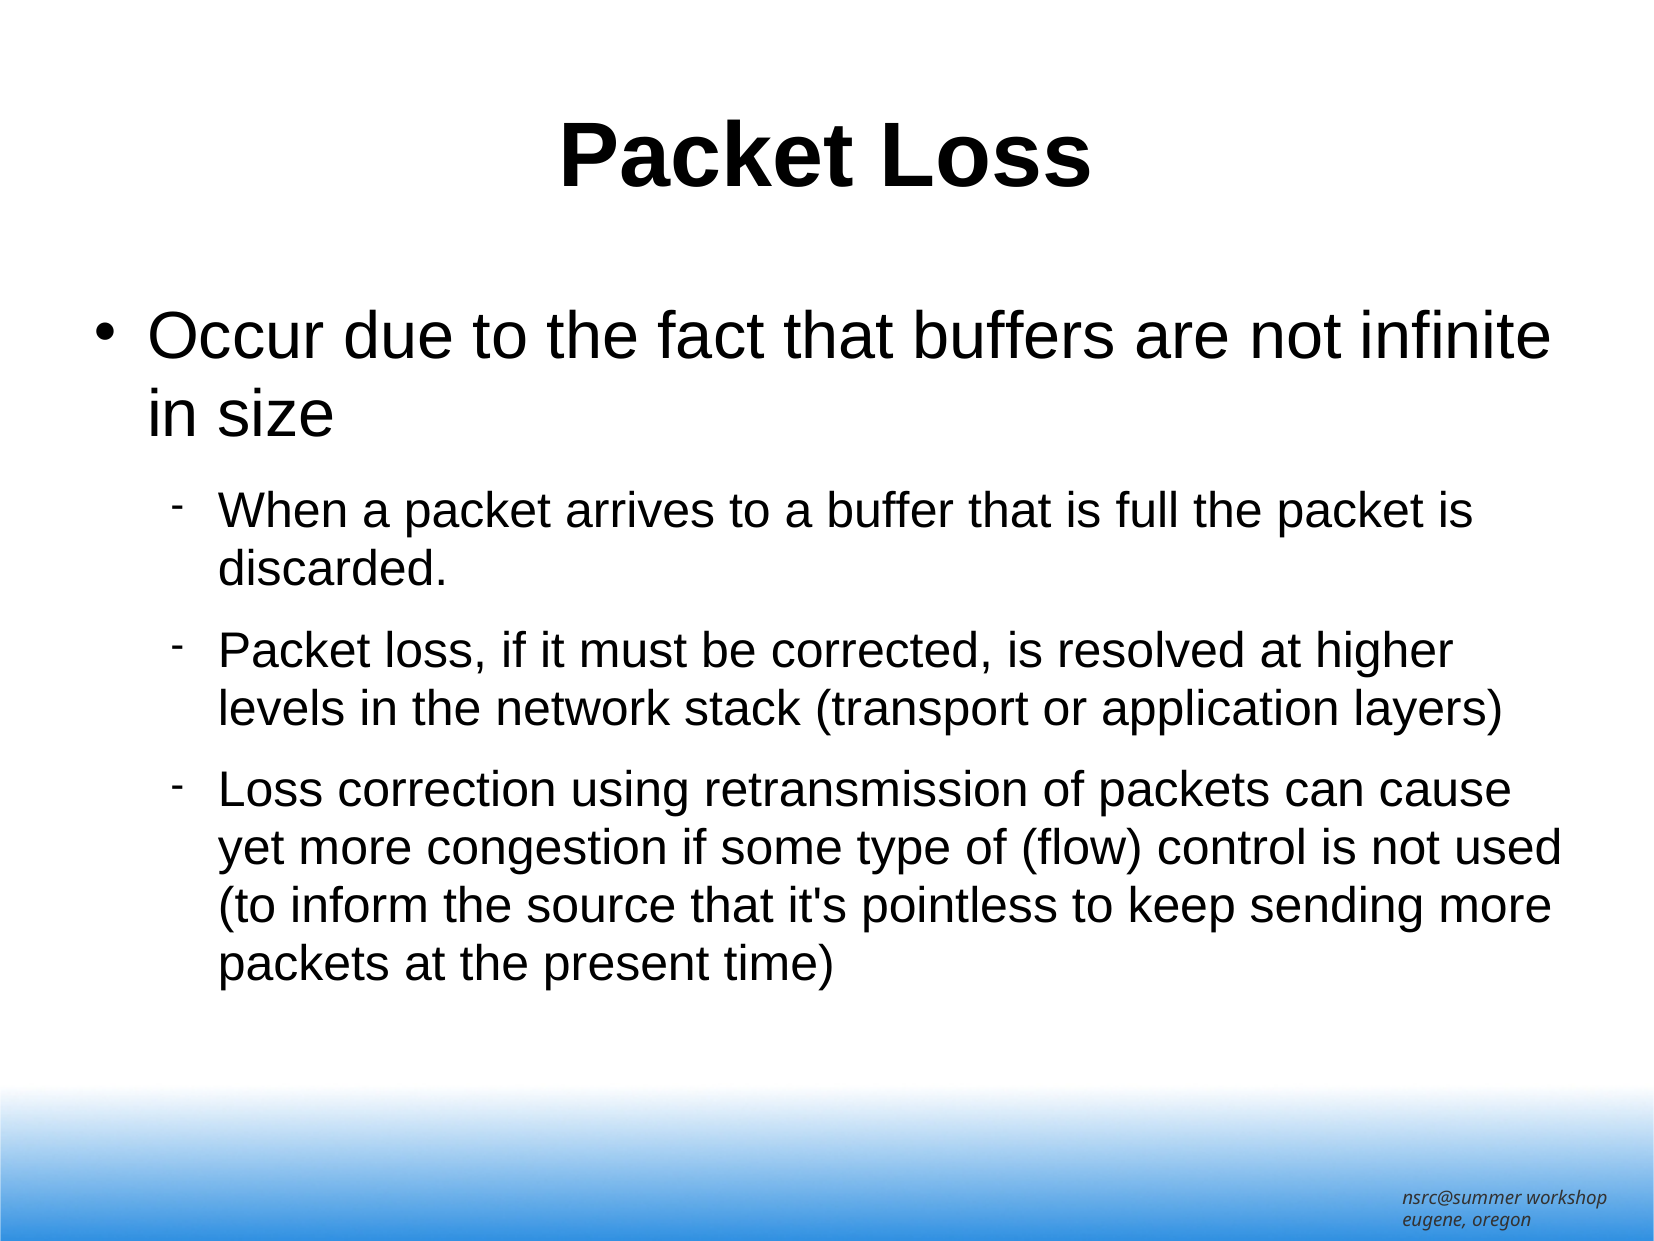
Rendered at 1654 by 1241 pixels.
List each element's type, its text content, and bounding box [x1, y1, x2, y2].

picture [0, 1083, 1654, 1241]
title Packet Loss [82, 49, 1571, 257]
list Occur due to the fact that buffers are not infinite in size When a packet arrives to a buffer that is full the packet is discarded. Packet loss, if it must be corrected, is resolved at higher levels in the network stack (transport or application layers) Loss correction using retransmission of packets can cause yet more congestion if some type of (flow) control is not used (to inform the source that it's pointless to keep sending more packets at the present time) [76, 295, 1566, 1208]
